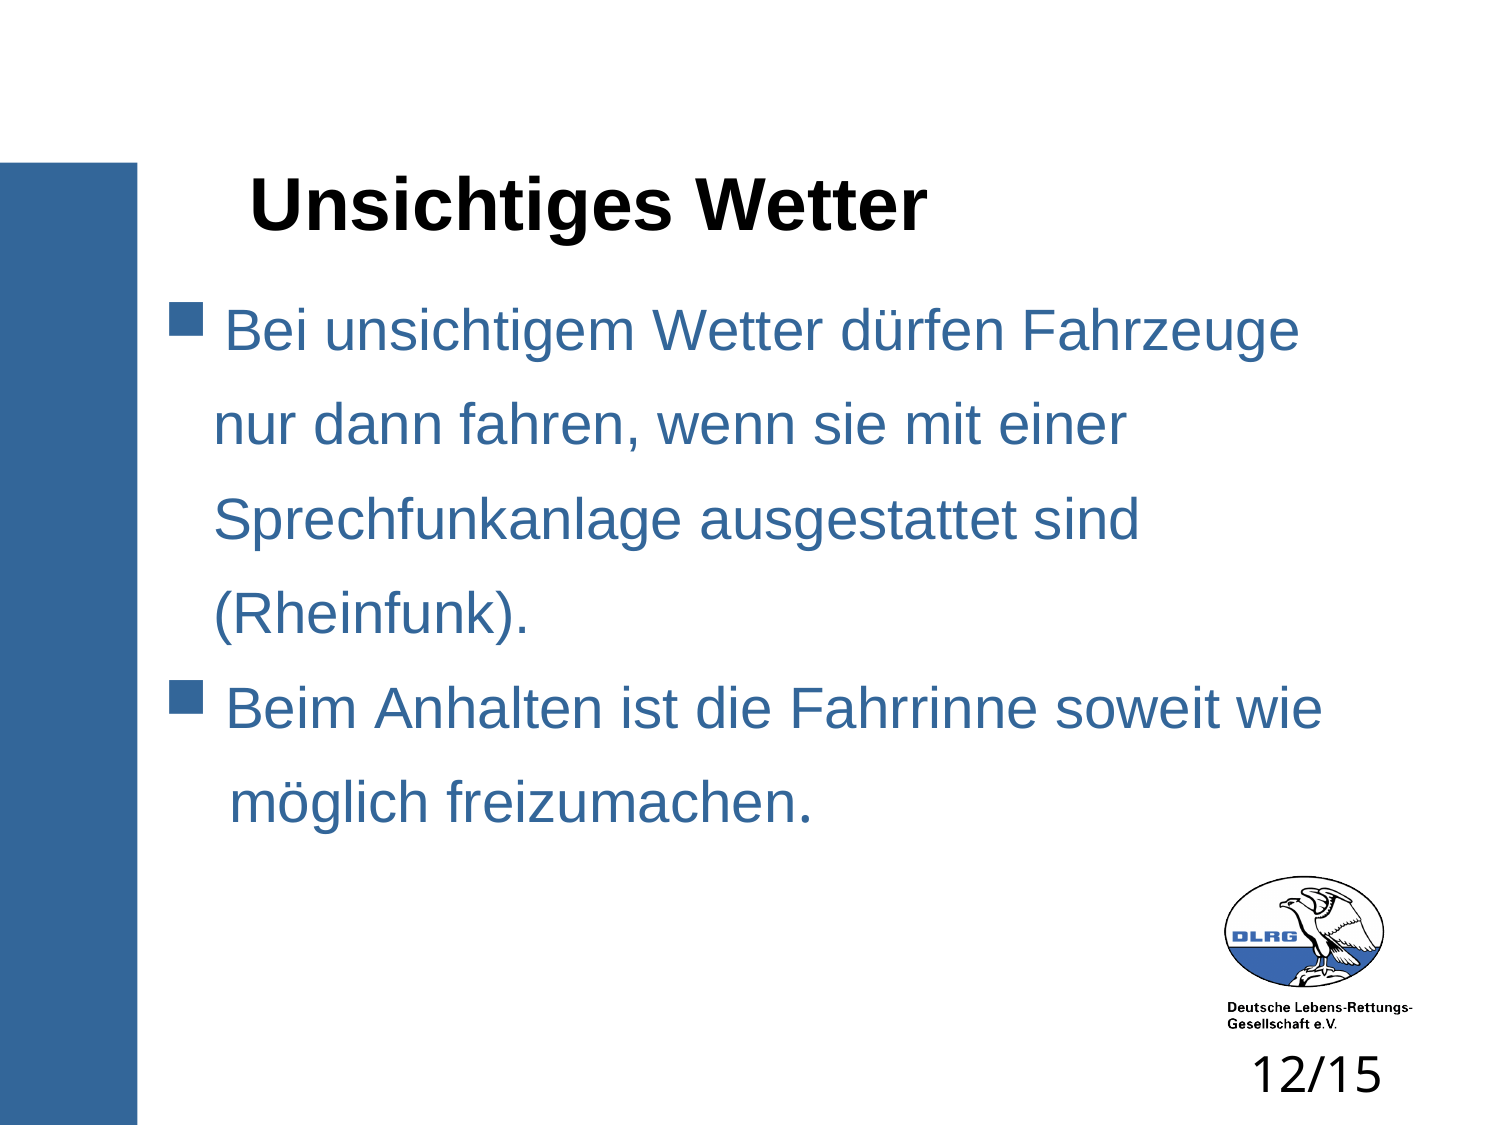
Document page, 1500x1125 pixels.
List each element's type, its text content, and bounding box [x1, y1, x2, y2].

picture [1224, 882, 1413, 1030]
text_box <Nummer>/15 [1235, 1034, 1500, 1111]
text_box Unsichtiges Wetter [235, 147, 945, 254]
text_box Bei unsichtigem Wetter dürfen Fahrzeuge nur dann fahren, wenn sie mit einer Sprechfunkanlage ausgestattet sind (Rheinfunk). Beim Anhalten ist die Fahrrinne soweit wie möglich freizumachen. [149, 259, 1482, 882]
